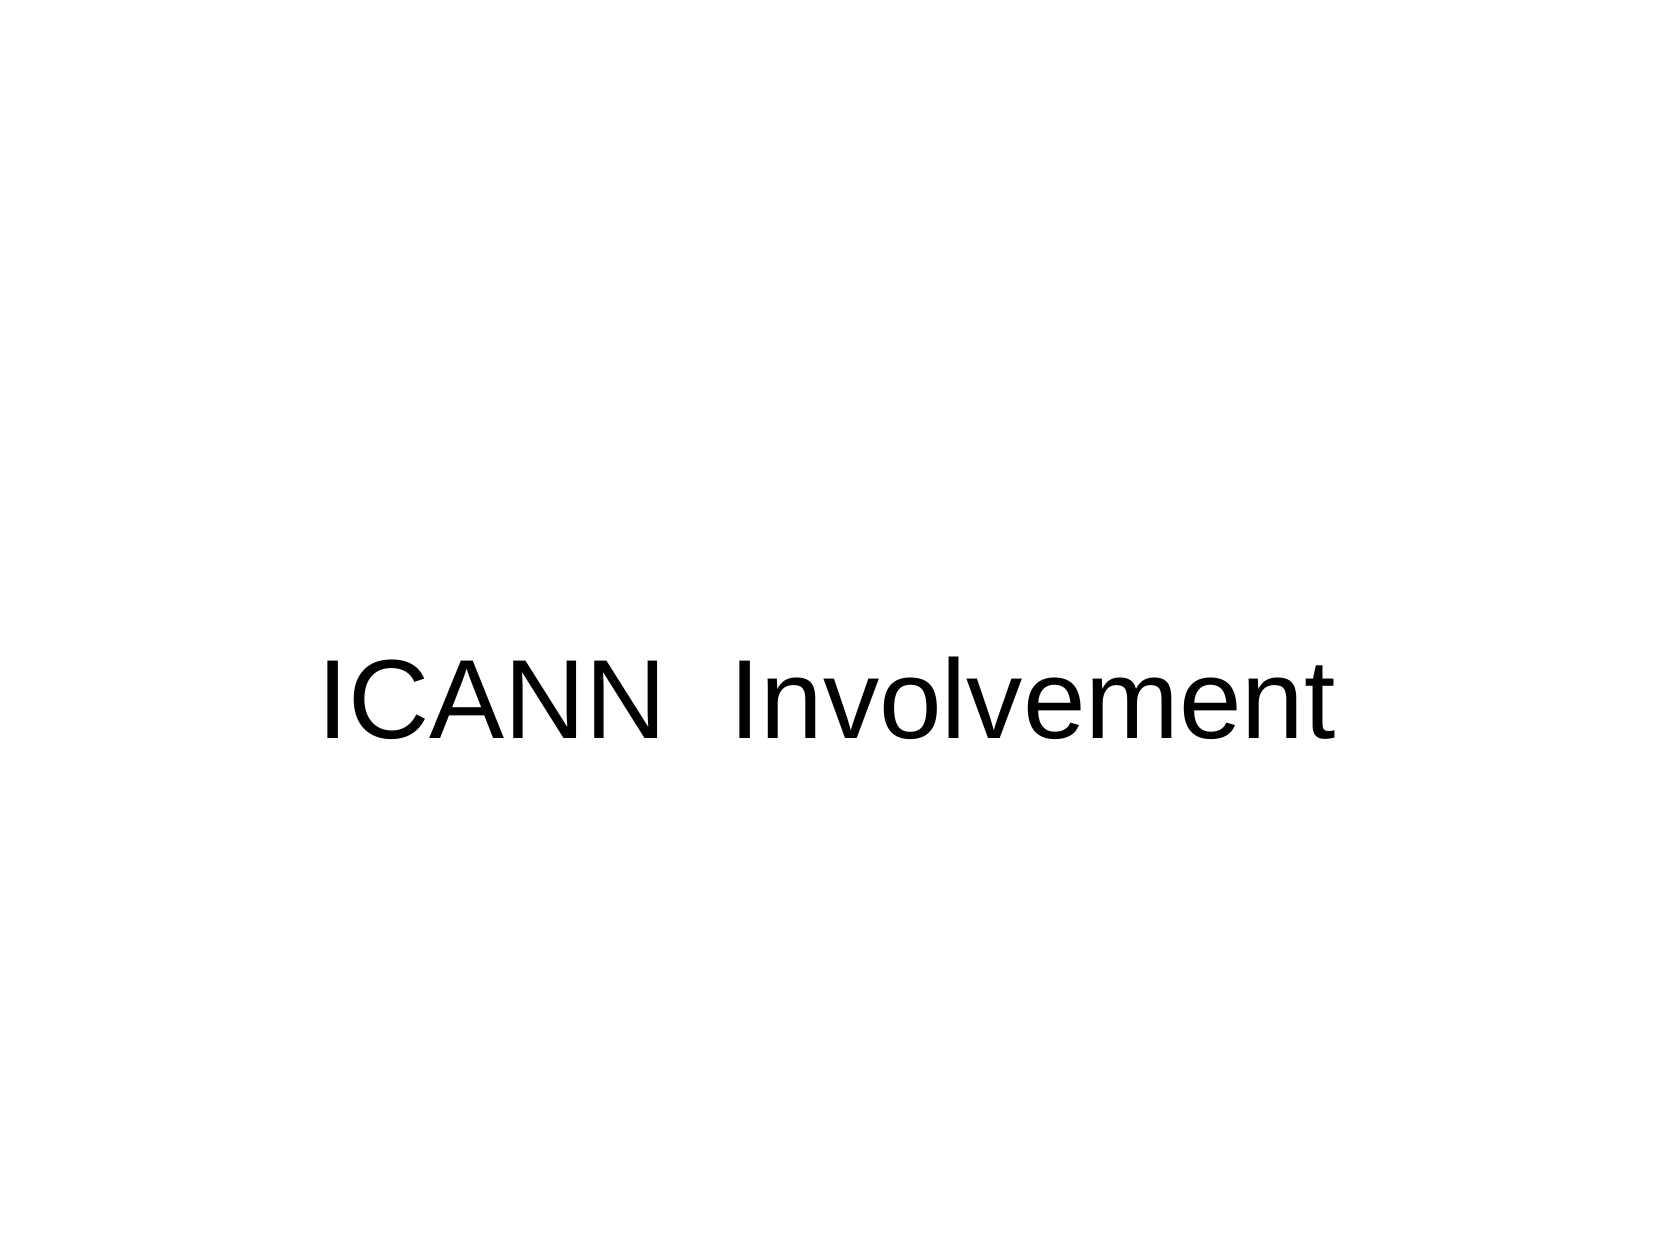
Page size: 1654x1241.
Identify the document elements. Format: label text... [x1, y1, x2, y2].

subtitle ICANN Involvement [82, 290, 1571, 1109]
